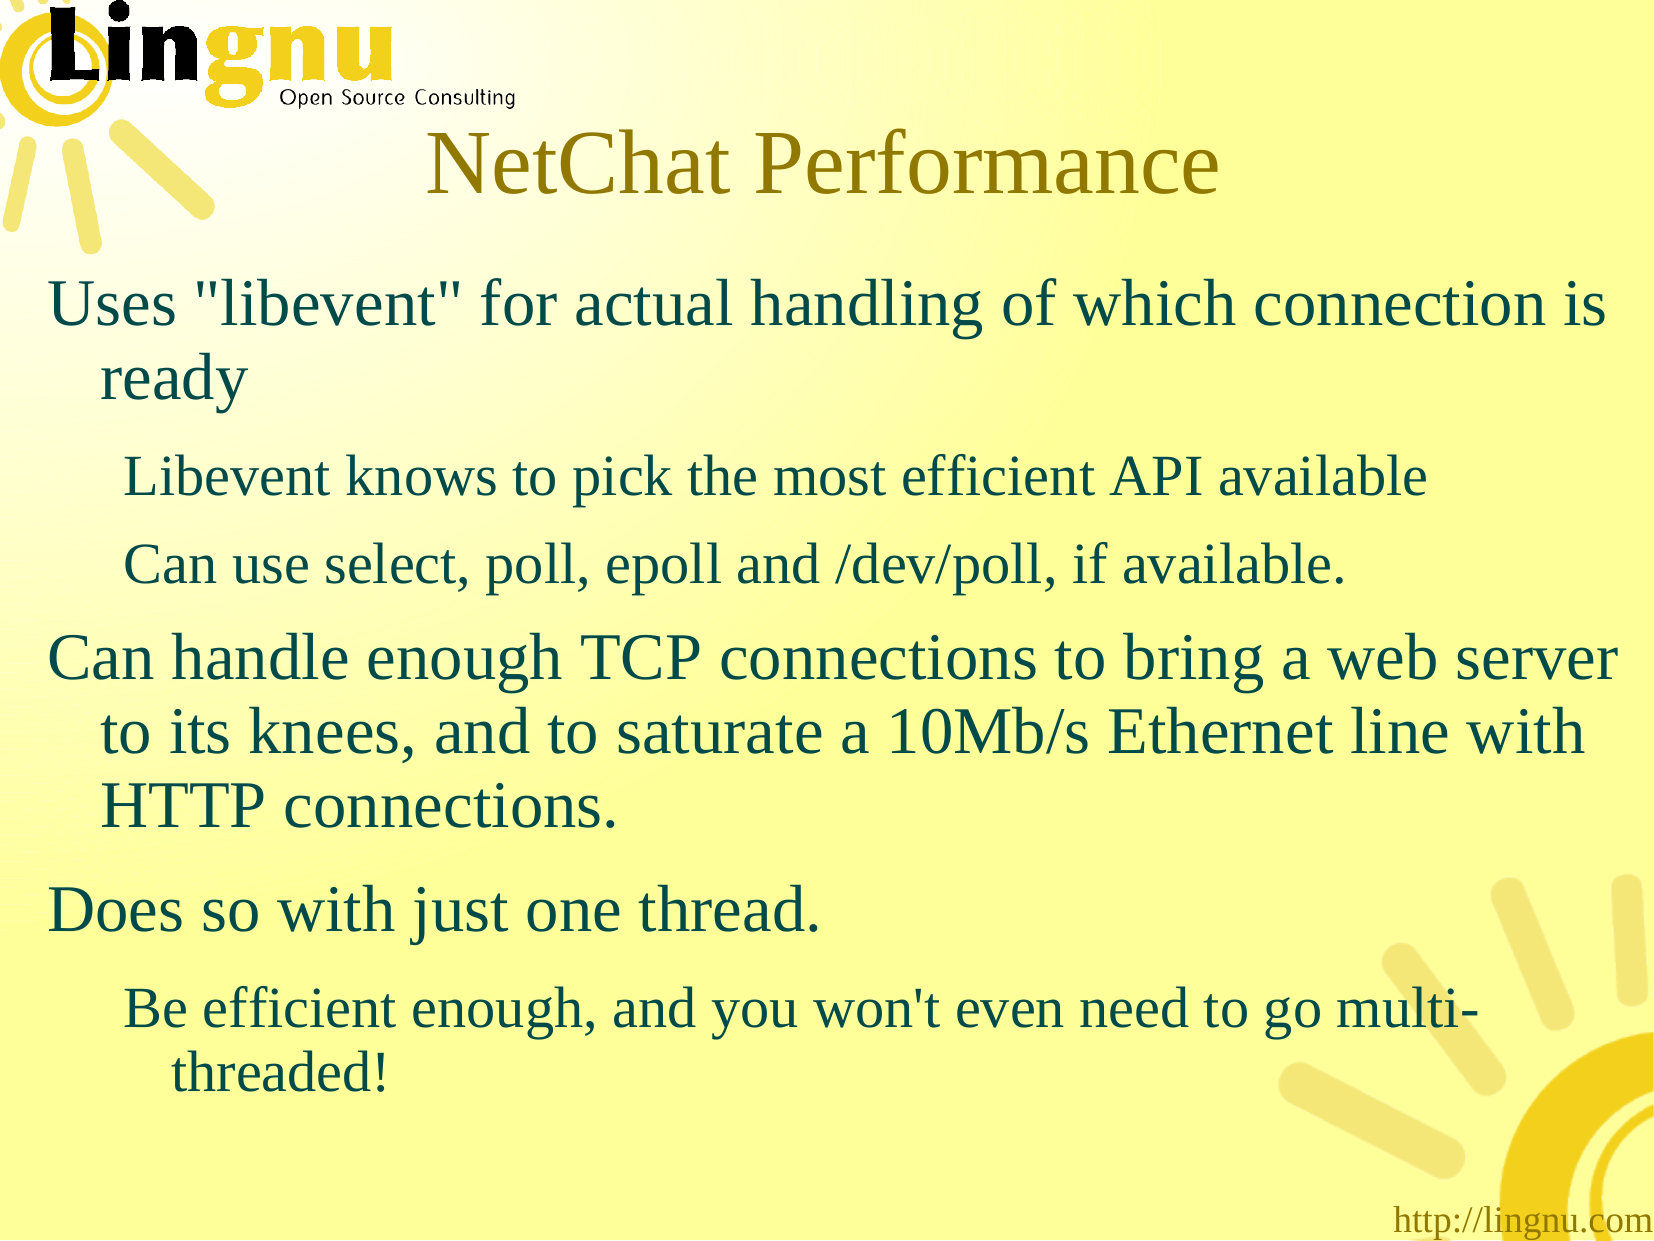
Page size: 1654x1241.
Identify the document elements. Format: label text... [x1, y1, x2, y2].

picture [0, 0, 516, 256]
title NetChat Performance [118, 58, 1531, 265]
list Uses "libevent" for actual handling of which connection is ready Libevent knows to pick the most efficient API available Can use select, poll, epoll and /dev/poll, if available. Can handle enough TCP connections to bring a web server to its knees, and to saturate a 10Mb/s Ethernet line with HTTP connections. Does so with just one thread. Be efficient enough, and you won't even need to go multi-threaded! [29, 265, 1625, 1211]
picture [1256, 871, 1654, 1241]
